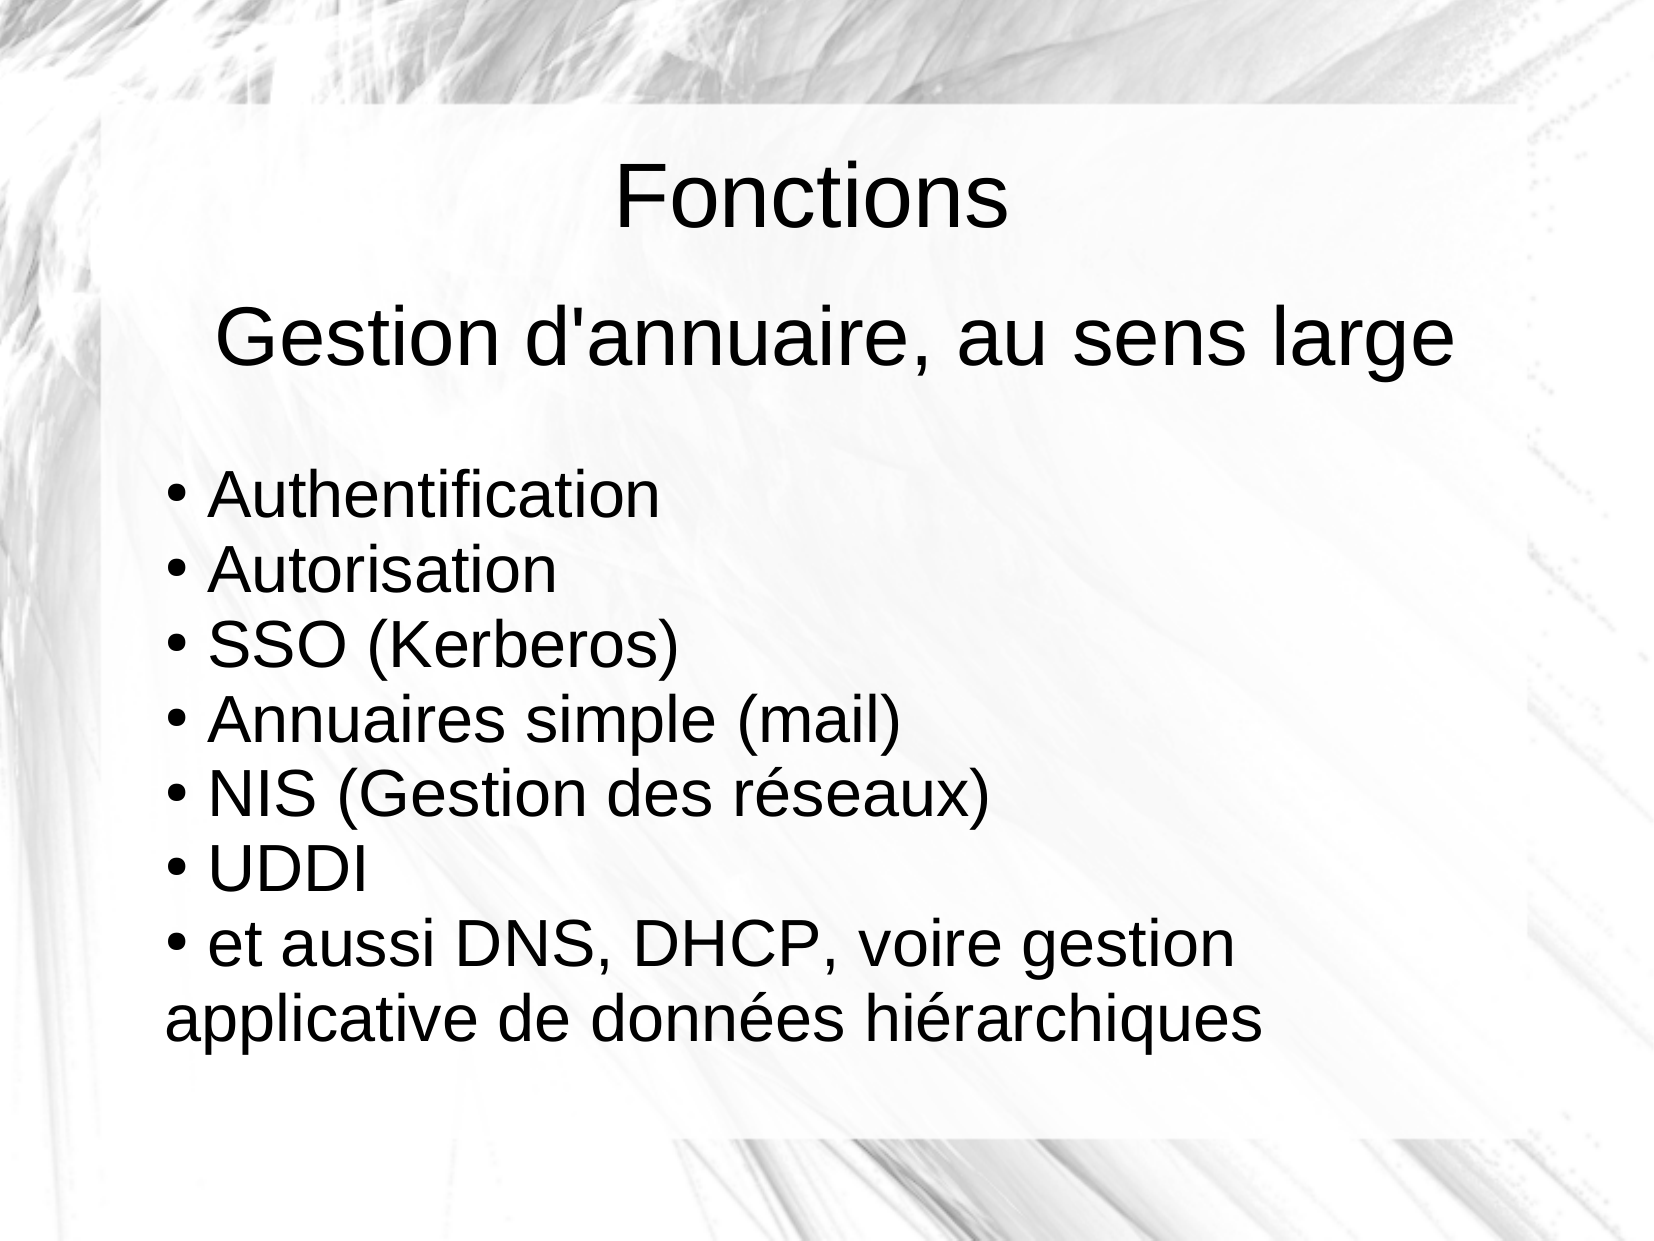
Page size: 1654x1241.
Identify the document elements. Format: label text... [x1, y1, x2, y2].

text_box Authentification Autorisation SSO (Kerberos) Annuaires simple (mail) NIS (Gestion des réseaux) UDDI et aussi DNS, DHCP, voire gestion applicative de données hiérarchiques [150, 450, 1538, 1062]
picture [0, 0, 1654, 1241]
title Fonctions [118, 119, 1506, 273]
list Gestion d'annuaire, au sens large [82, 290, 1571, 413]
